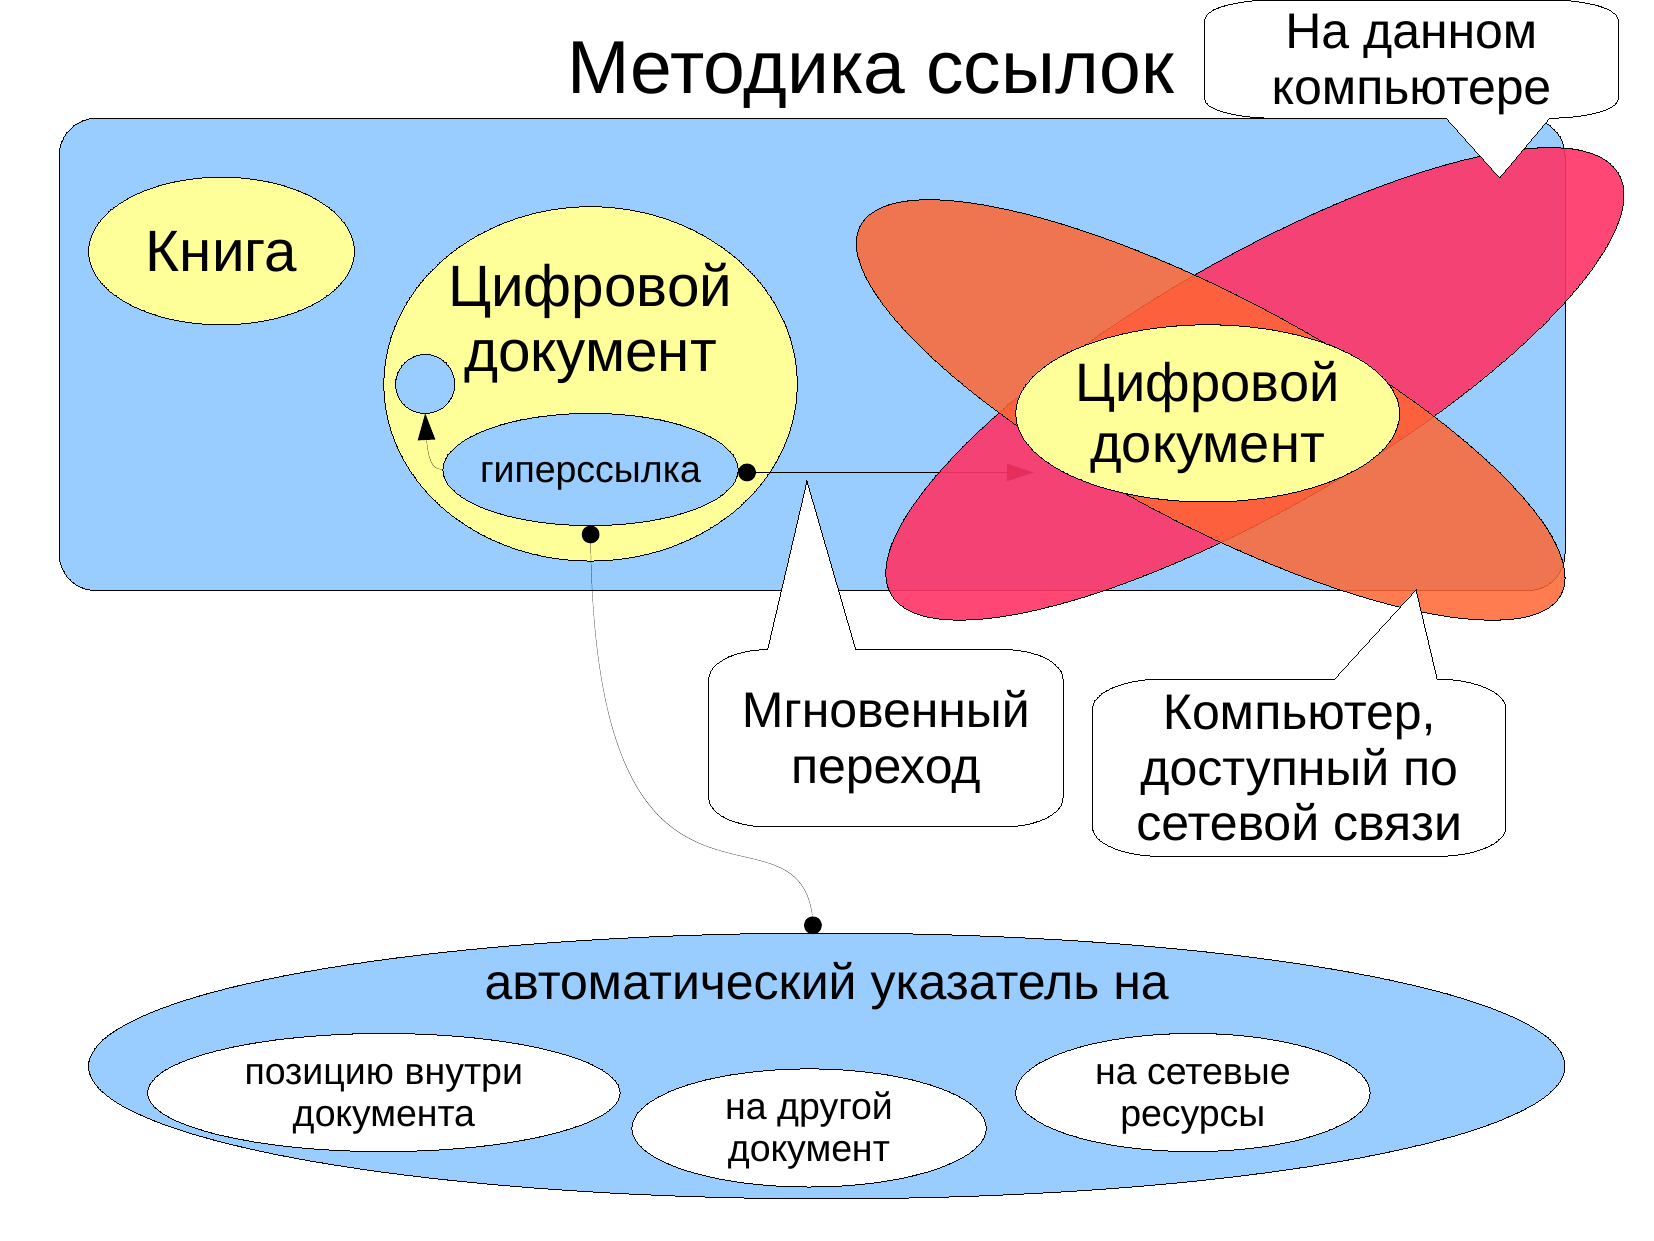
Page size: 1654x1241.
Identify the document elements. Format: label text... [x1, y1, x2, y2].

text_box на сетевые ресурсы [1015, 1033, 1371, 1152]
text_box [59, 118, 1624, 621]
text_box Компьютер, доступный по сетевой связи [1092, 589, 1506, 857]
text_box Цифровой документ [383, 206, 798, 562]
text_box гиперссылка [442, 413, 739, 526]
text_box Книга [88, 177, 355, 325]
text_box на другой документ [631, 1068, 987, 1188]
text_box Методика ссылок [472, 17, 1242, 117]
text_box Мгновенный переход [708, 480, 1064, 827]
text_box Цифровой документ [1015, 324, 1400, 502]
text_box [395, 354, 455, 414]
text_box Цифровой документ [591, 473, 770, 562]
text_box позицию внутри документа [147, 1033, 621, 1152]
text_box На данном компьютере [1204, 0, 1619, 178]
text_box автоматический указатель на [88, 933, 1565, 1199]
